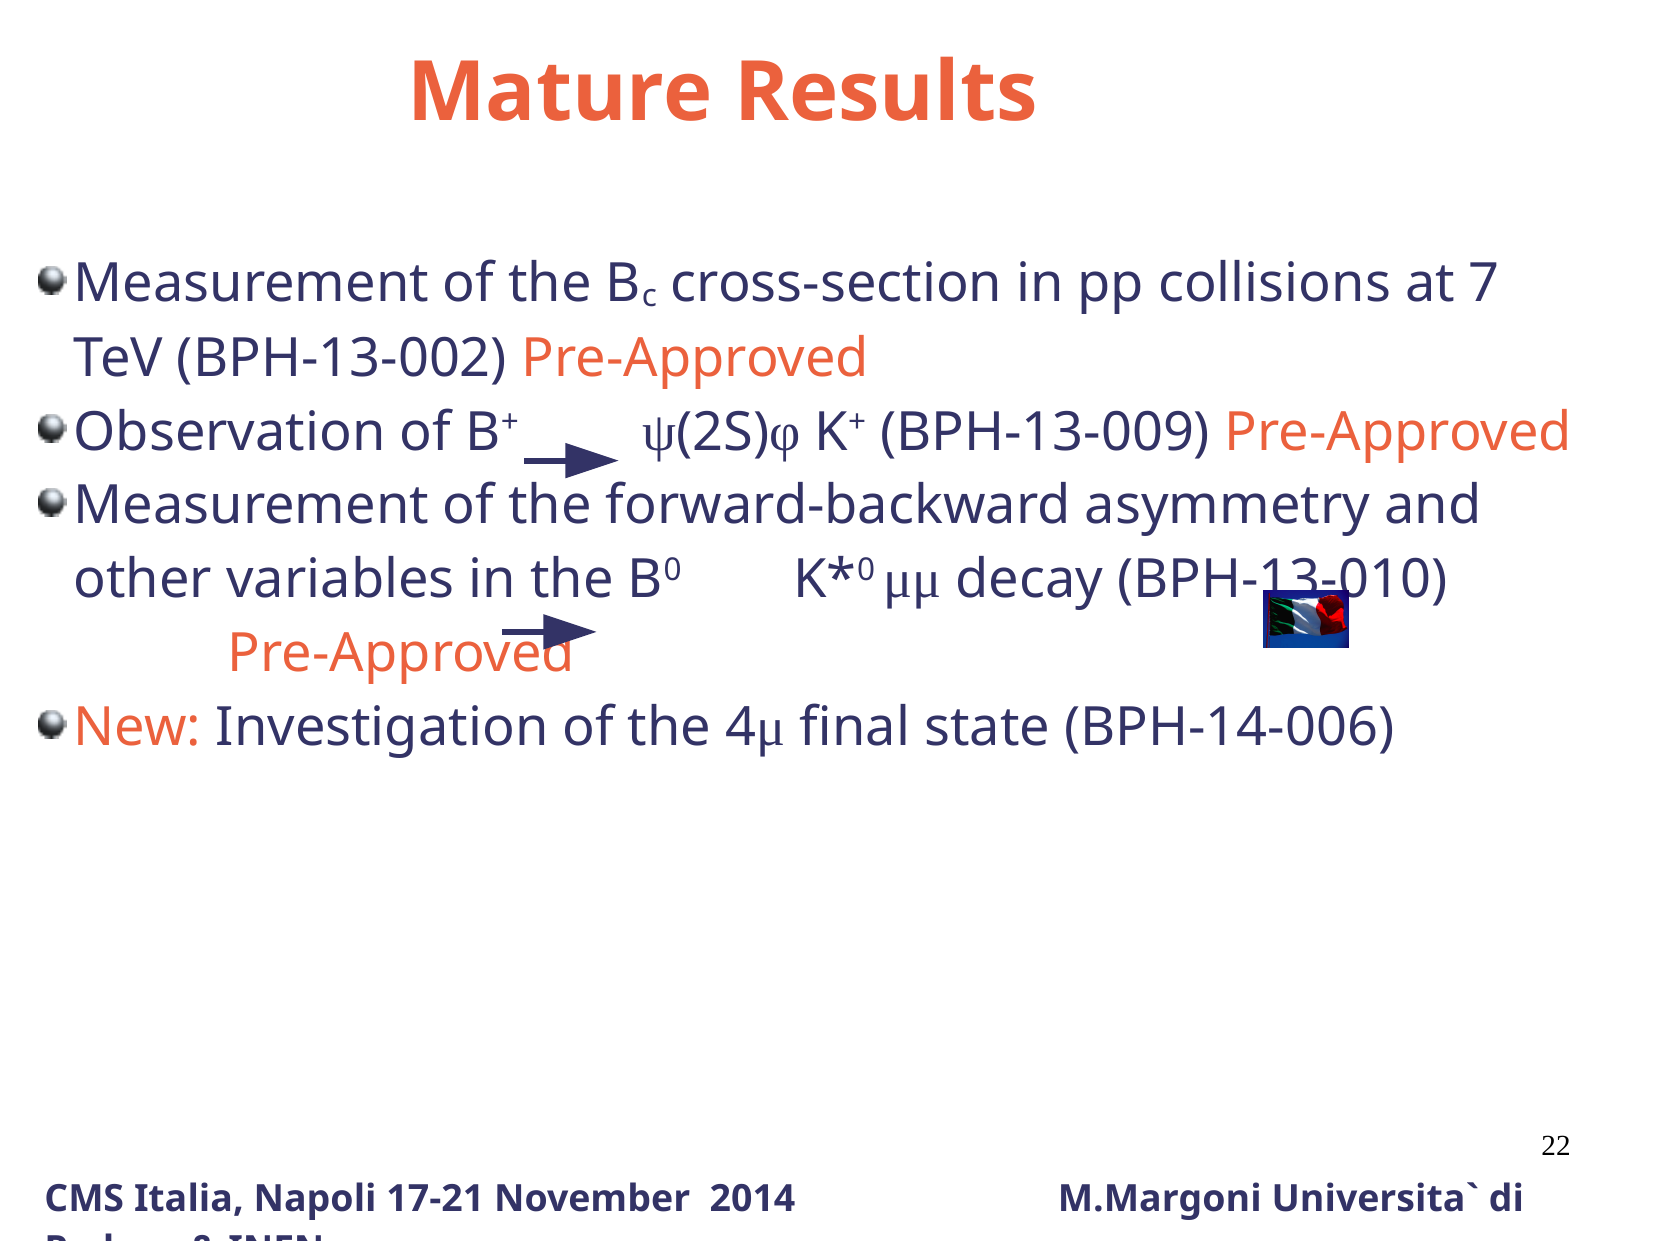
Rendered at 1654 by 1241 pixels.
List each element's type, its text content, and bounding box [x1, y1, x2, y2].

text_box Measurement of the Bc cross-section in pp collisions at 7 TeV (BPH-13-002) Pre-Approved Observation of B+ ψ(2S)φ K+ (BPH-13-009) Pre-Approved Measurement of the forward-backward asymmetry and other variables in the B0 K*0 μμ decay (BPH-13-010) Pre-Approved New: Investigation of the 4μ final state (BPH-14-006) [23, 236, 1619, 1241]
text_box Mature Results [23, 23, 1619, 164]
text_box CMS Italia, Napoli 17-21 November 2014 M.Margoni Universita` di Padova & INFN [29, 1163, 1625, 1237]
picture [1263, 590, 1349, 648]
